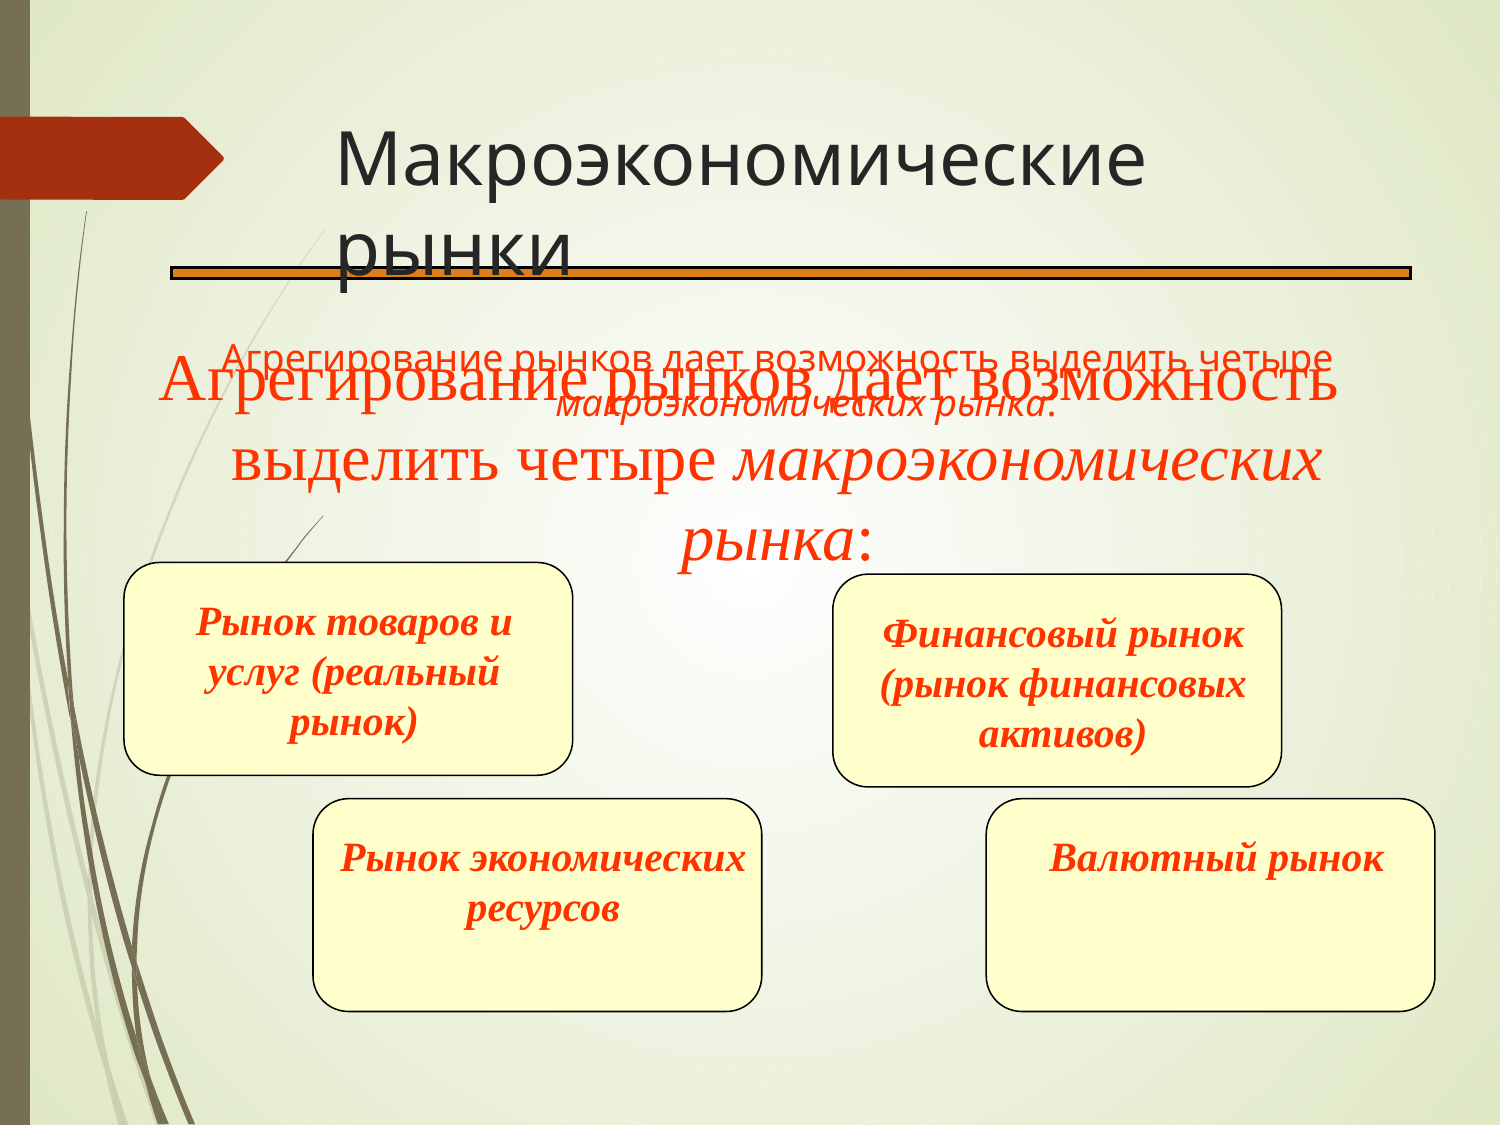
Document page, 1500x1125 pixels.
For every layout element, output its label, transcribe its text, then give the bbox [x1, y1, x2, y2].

text_box Агрегирование рынков дает возможность выделить четыре макроэкономических рынка: [112, 326, 1387, 598]
text_box [312, 798, 760, 1012]
text_box [986, 798, 1435, 1012]
title Макроэкономические рынки [319, 102, 1400, 313]
text_box [832, 574, 1280, 787]
text_box Рынок товаров и услуг (реальный рынок) [135, 586, 573, 752]
text_box Валютный рынок [998, 822, 1436, 888]
text_box [123, 562, 571, 776]
text_box Финансовый рынок (рынок финансовых активов) [844, 597, 1282, 764]
text_box Рынок экономических ресурсов [324, 822, 762, 988]
